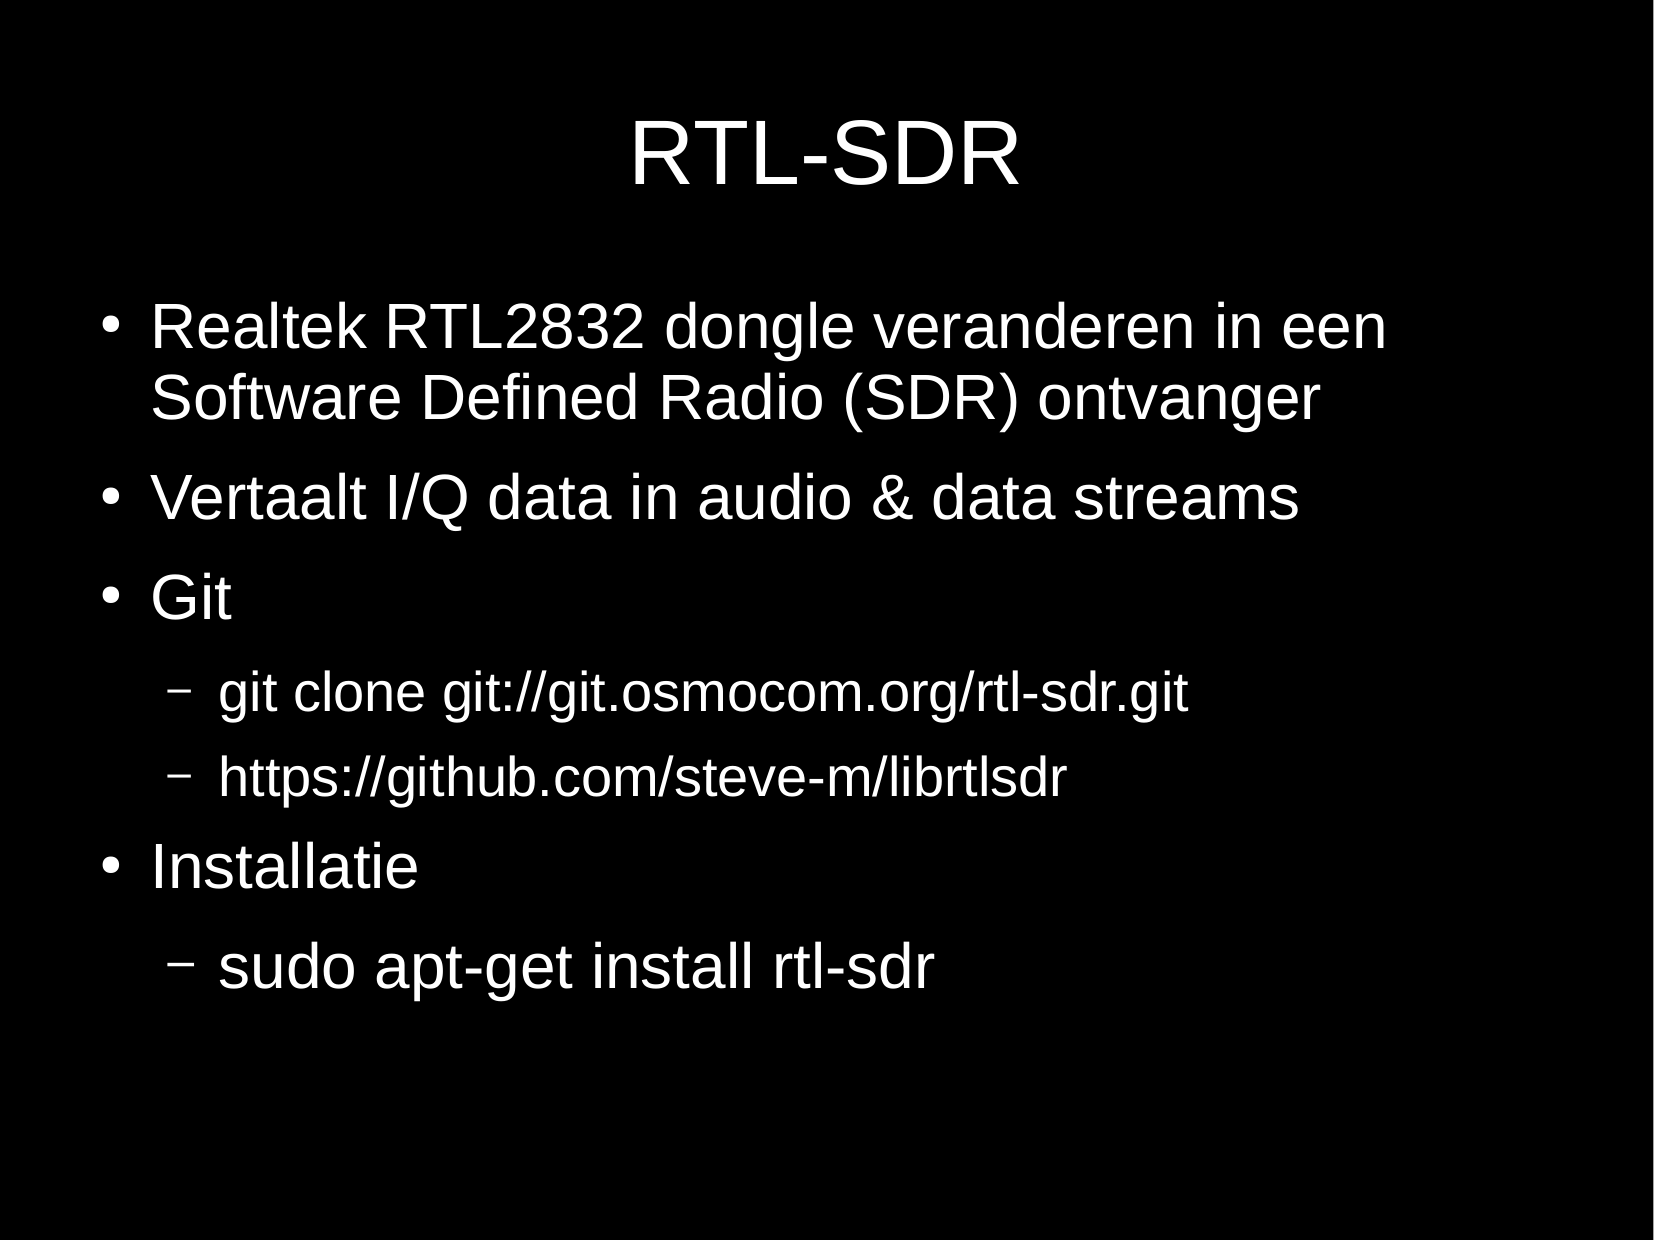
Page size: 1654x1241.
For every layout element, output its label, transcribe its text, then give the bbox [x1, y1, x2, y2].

list Realtek RTL2832 dongle veranderen in een Software Defined Radio (SDR) ontvanger Vertaalt I/Q data in audio & data streams Git git clone git://git.osmocom.org/rtl-sdr.git https://github.com/steve-m/librtlsdr Installatie sudo apt-get install rtl-sdr [82, 290, 1571, 1010]
title RTL-SDR [82, 49, 1571, 257]
